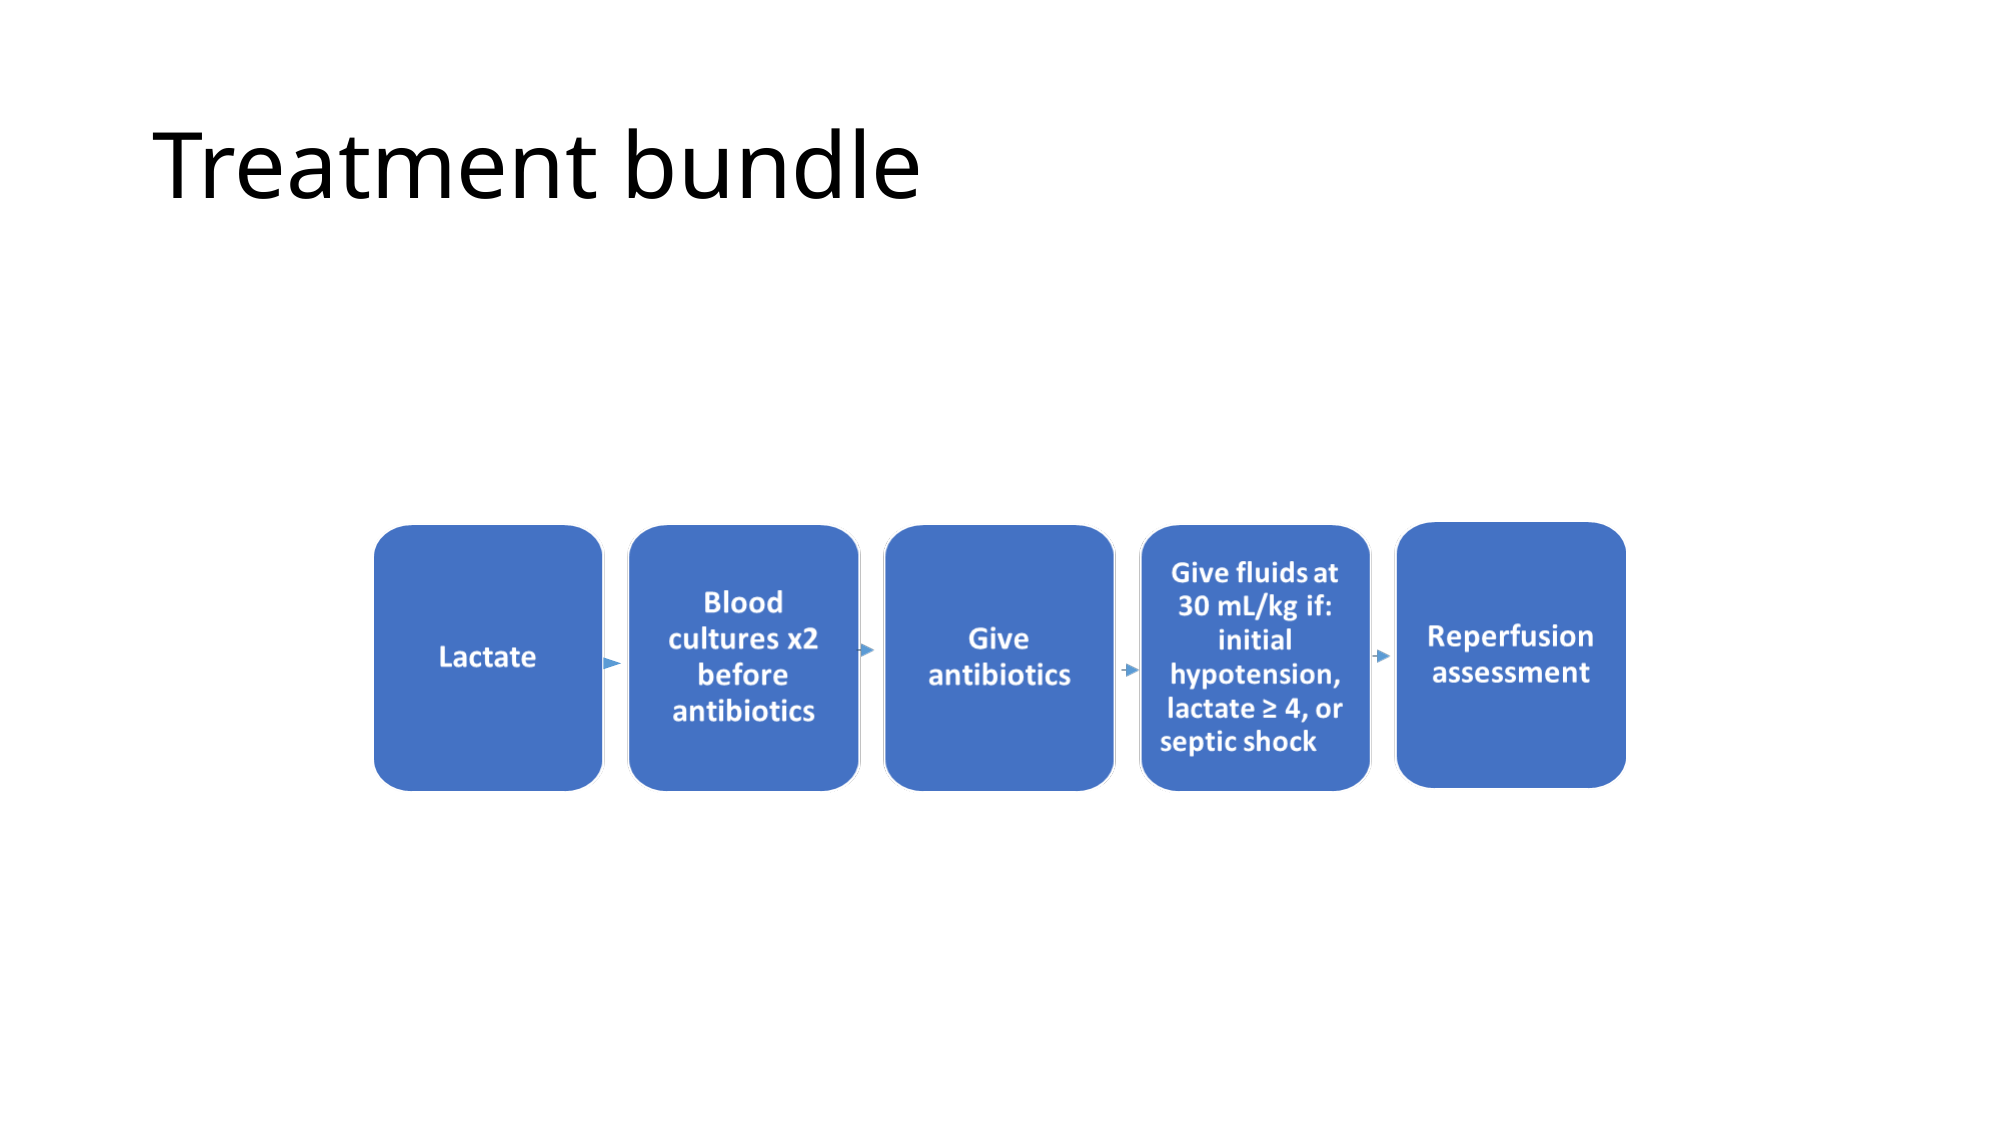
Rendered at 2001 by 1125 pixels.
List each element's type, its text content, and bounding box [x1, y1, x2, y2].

title Treatment bundle [137, 59, 1863, 278]
picture [372, 520, 1628, 793]
